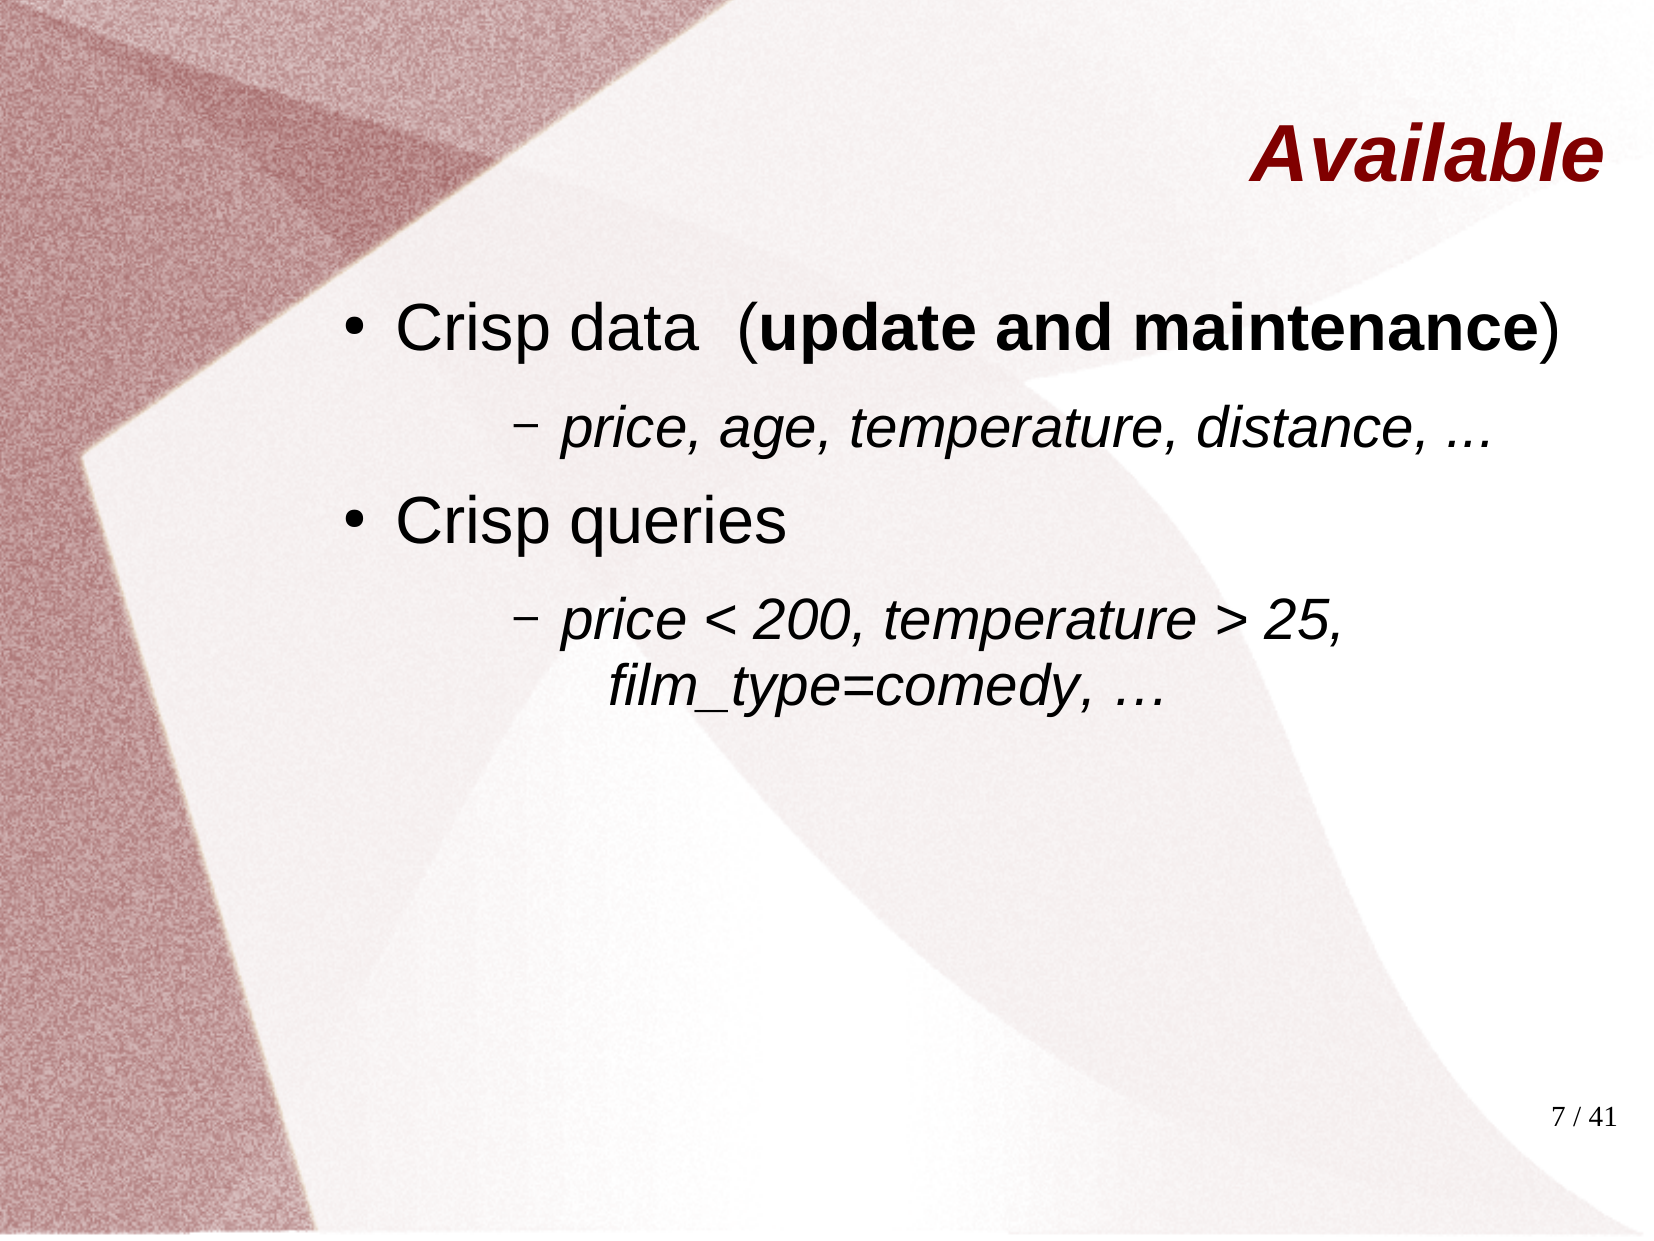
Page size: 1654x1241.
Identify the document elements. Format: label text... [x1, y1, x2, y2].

list Crisp data (update and maintenance) price, age, temperature, distance, ... Crisp queries price < 200, temperature > 25, film_type=comedy, … [324, 290, 1601, 1010]
picture [0, 0, 1654, 1241]
title Available [495, 49, 1607, 257]
